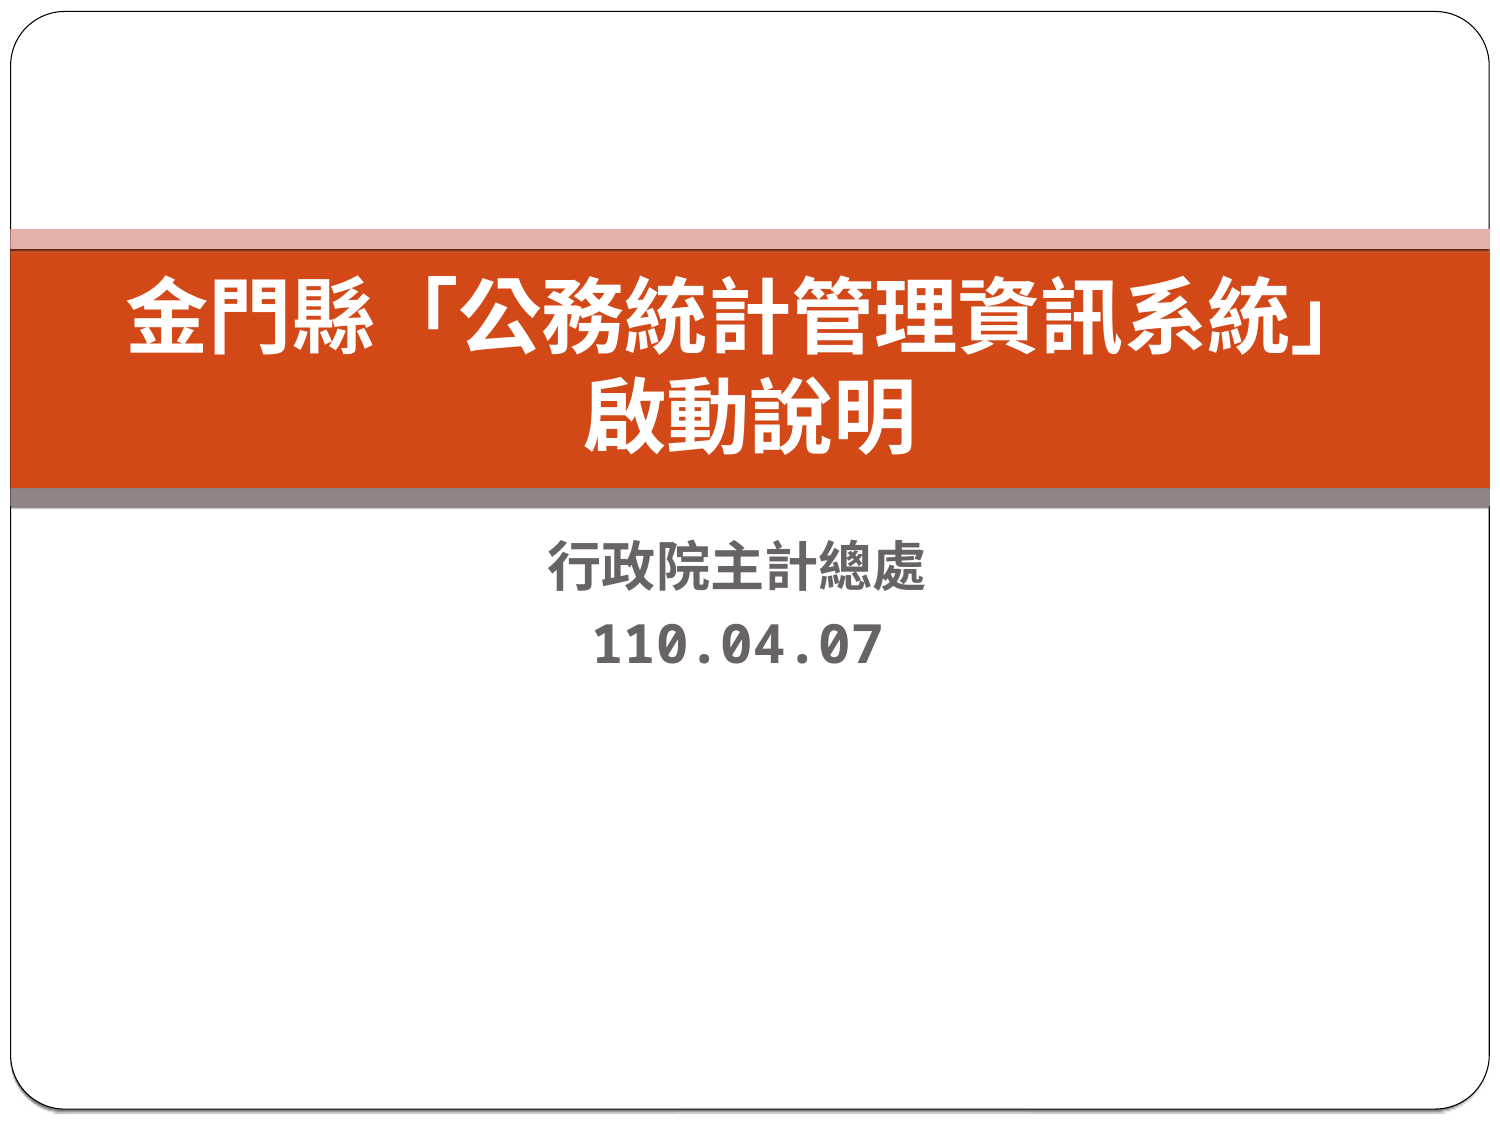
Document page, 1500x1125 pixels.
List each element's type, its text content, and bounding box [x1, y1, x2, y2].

subtitle 行政院主計總處 110.04.07 [212, 525, 1263, 788]
title 金門縣「公務統計管理資訊系統」啟動說明 [75, 247, 1425, 489]
